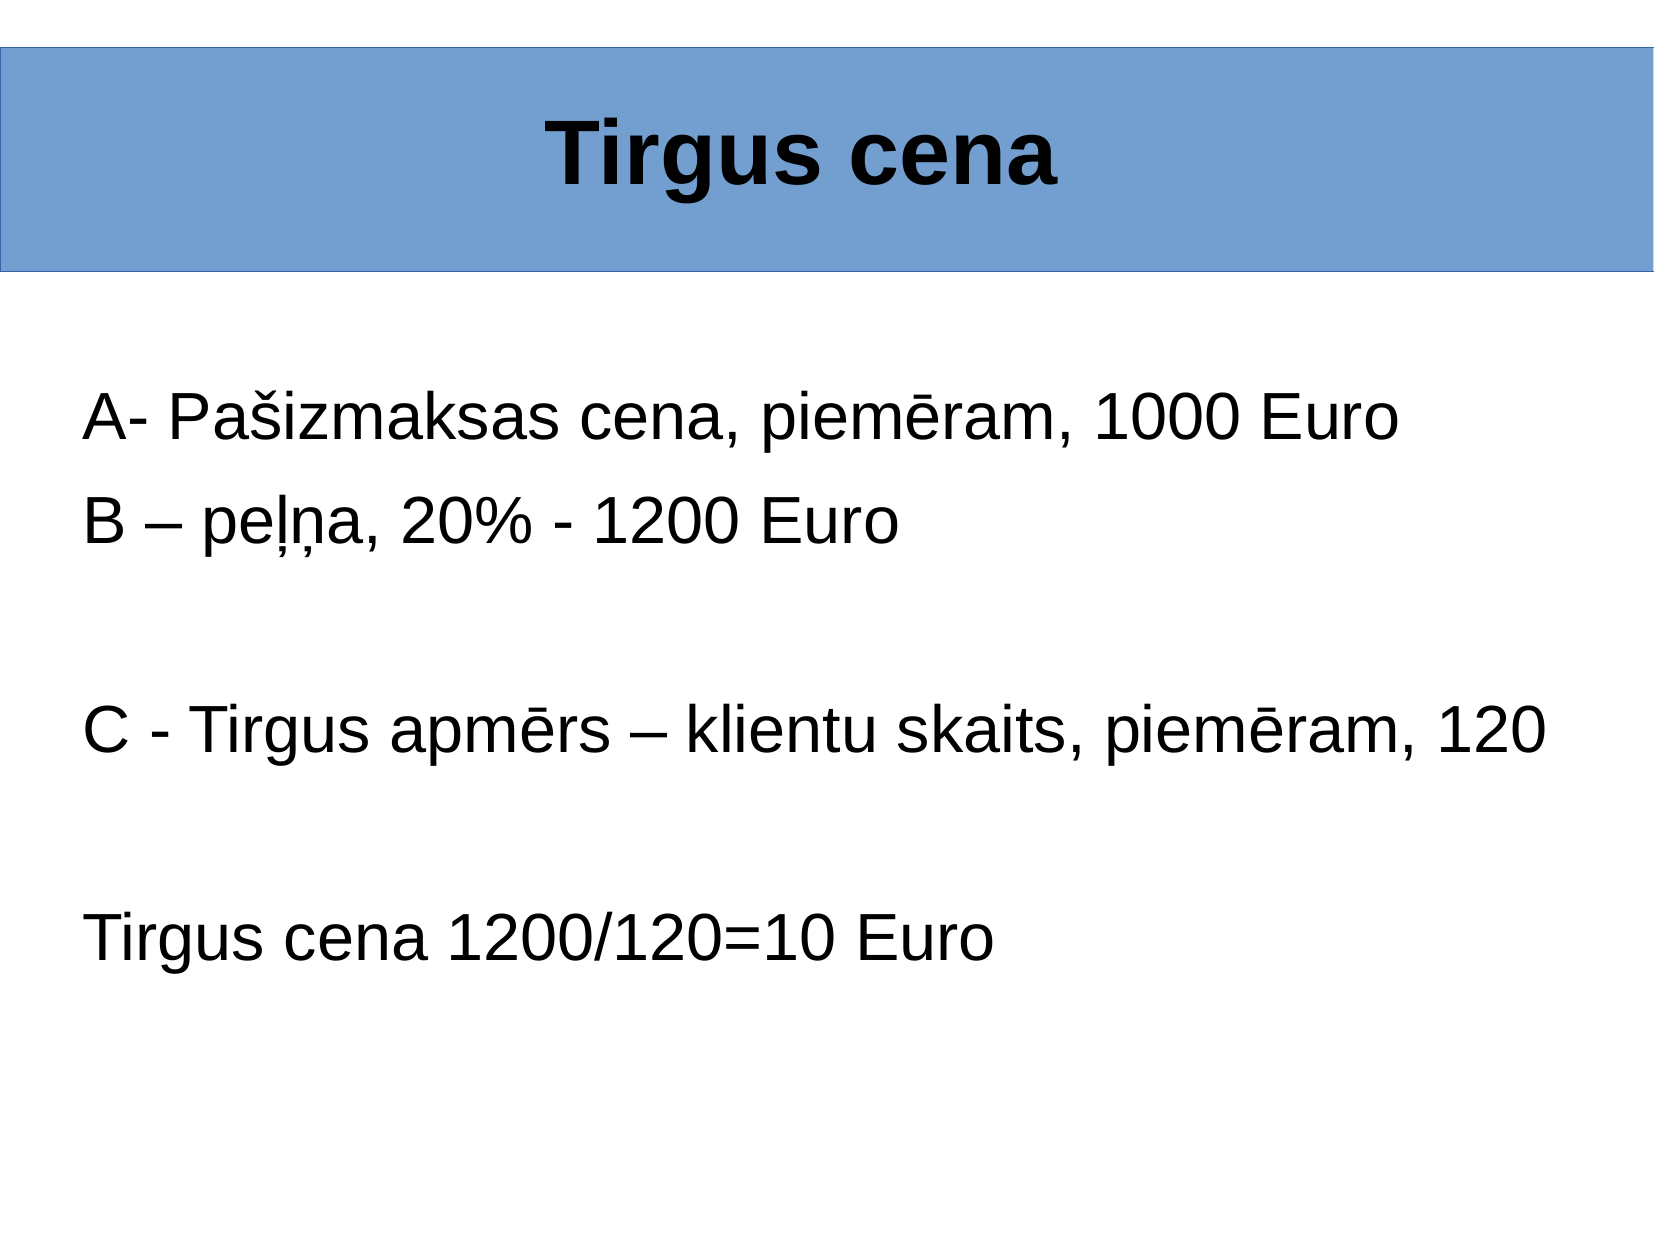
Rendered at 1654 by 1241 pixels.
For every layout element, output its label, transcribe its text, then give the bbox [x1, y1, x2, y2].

text_box [0, 47, 1654, 272]
title Tirgus cena [82, 49, 1571, 257]
list A- Pašizmaksas cena, piemēram, 1000 Euro B – peļņa, 20% - 1200 Euro C - Tirgus apmērs – klientu skaits, piemēram, 120 Tirgus cena 1200/120=10 Euro [82, 378, 1619, 1099]
